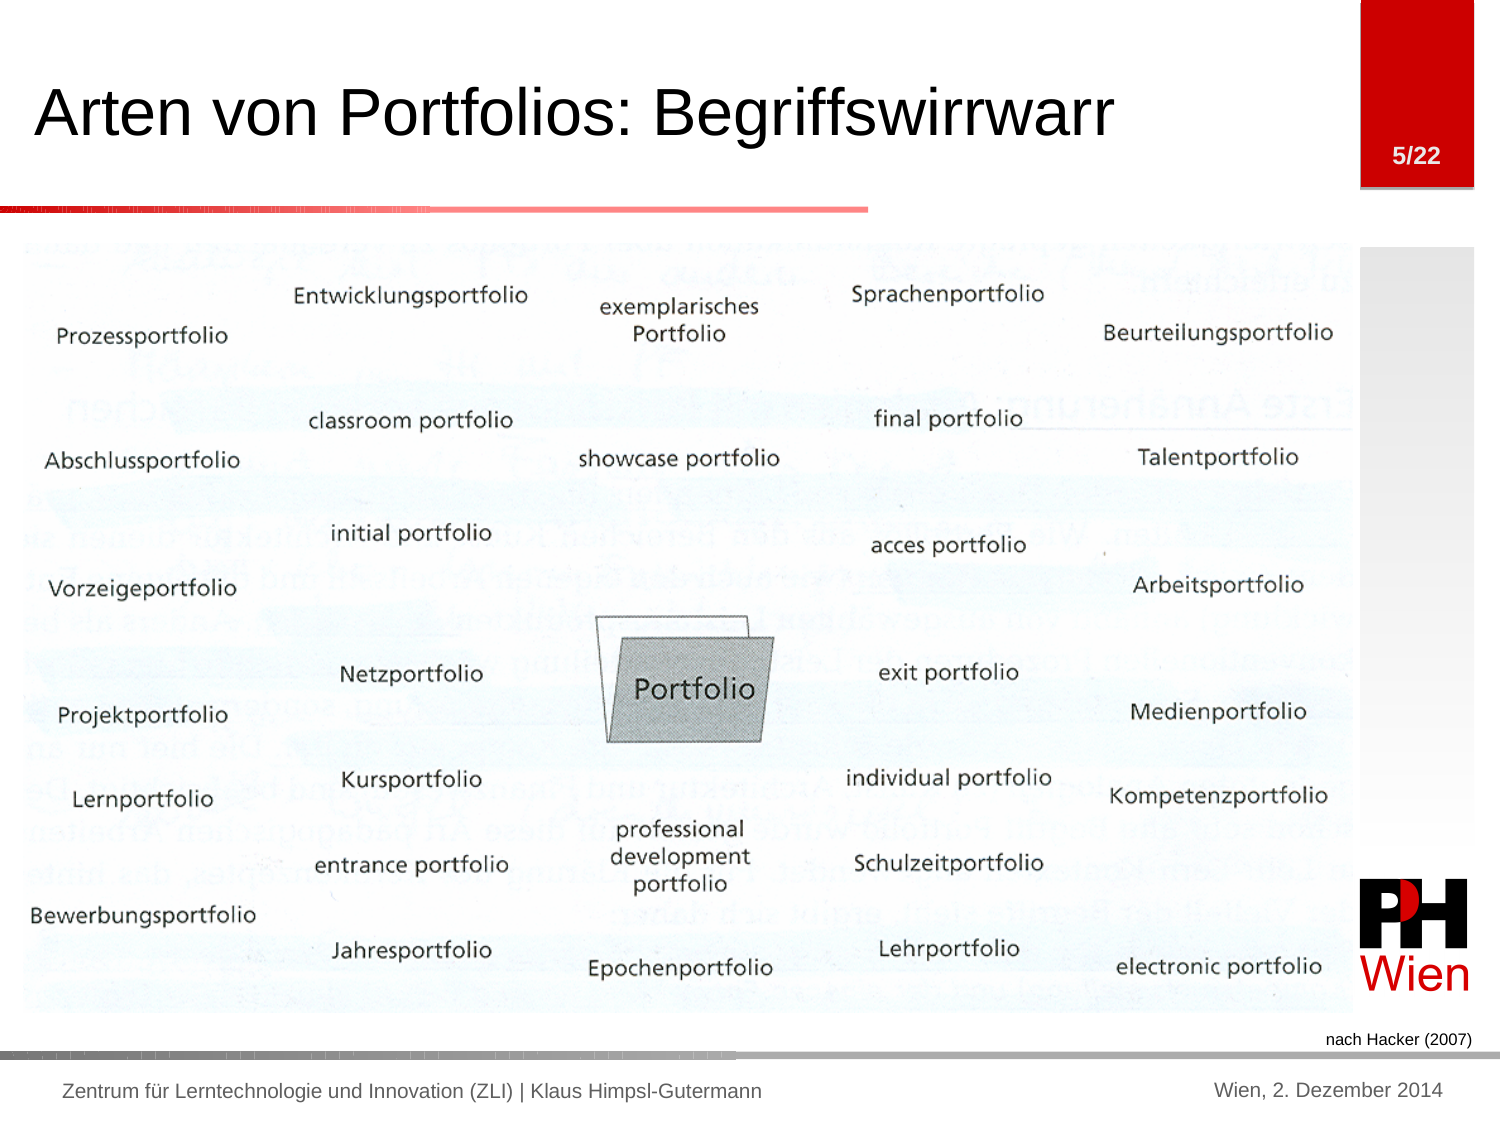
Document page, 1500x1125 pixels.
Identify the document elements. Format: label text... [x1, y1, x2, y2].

text_box nach Hacker (2007) [1311, 1022, 1495, 1057]
title Arten von Portfolios: Begriffswirrwarr [34, 74, 1359, 150]
picture [23, 243, 1353, 1013]
picture [1354, 873, 1474, 997]
